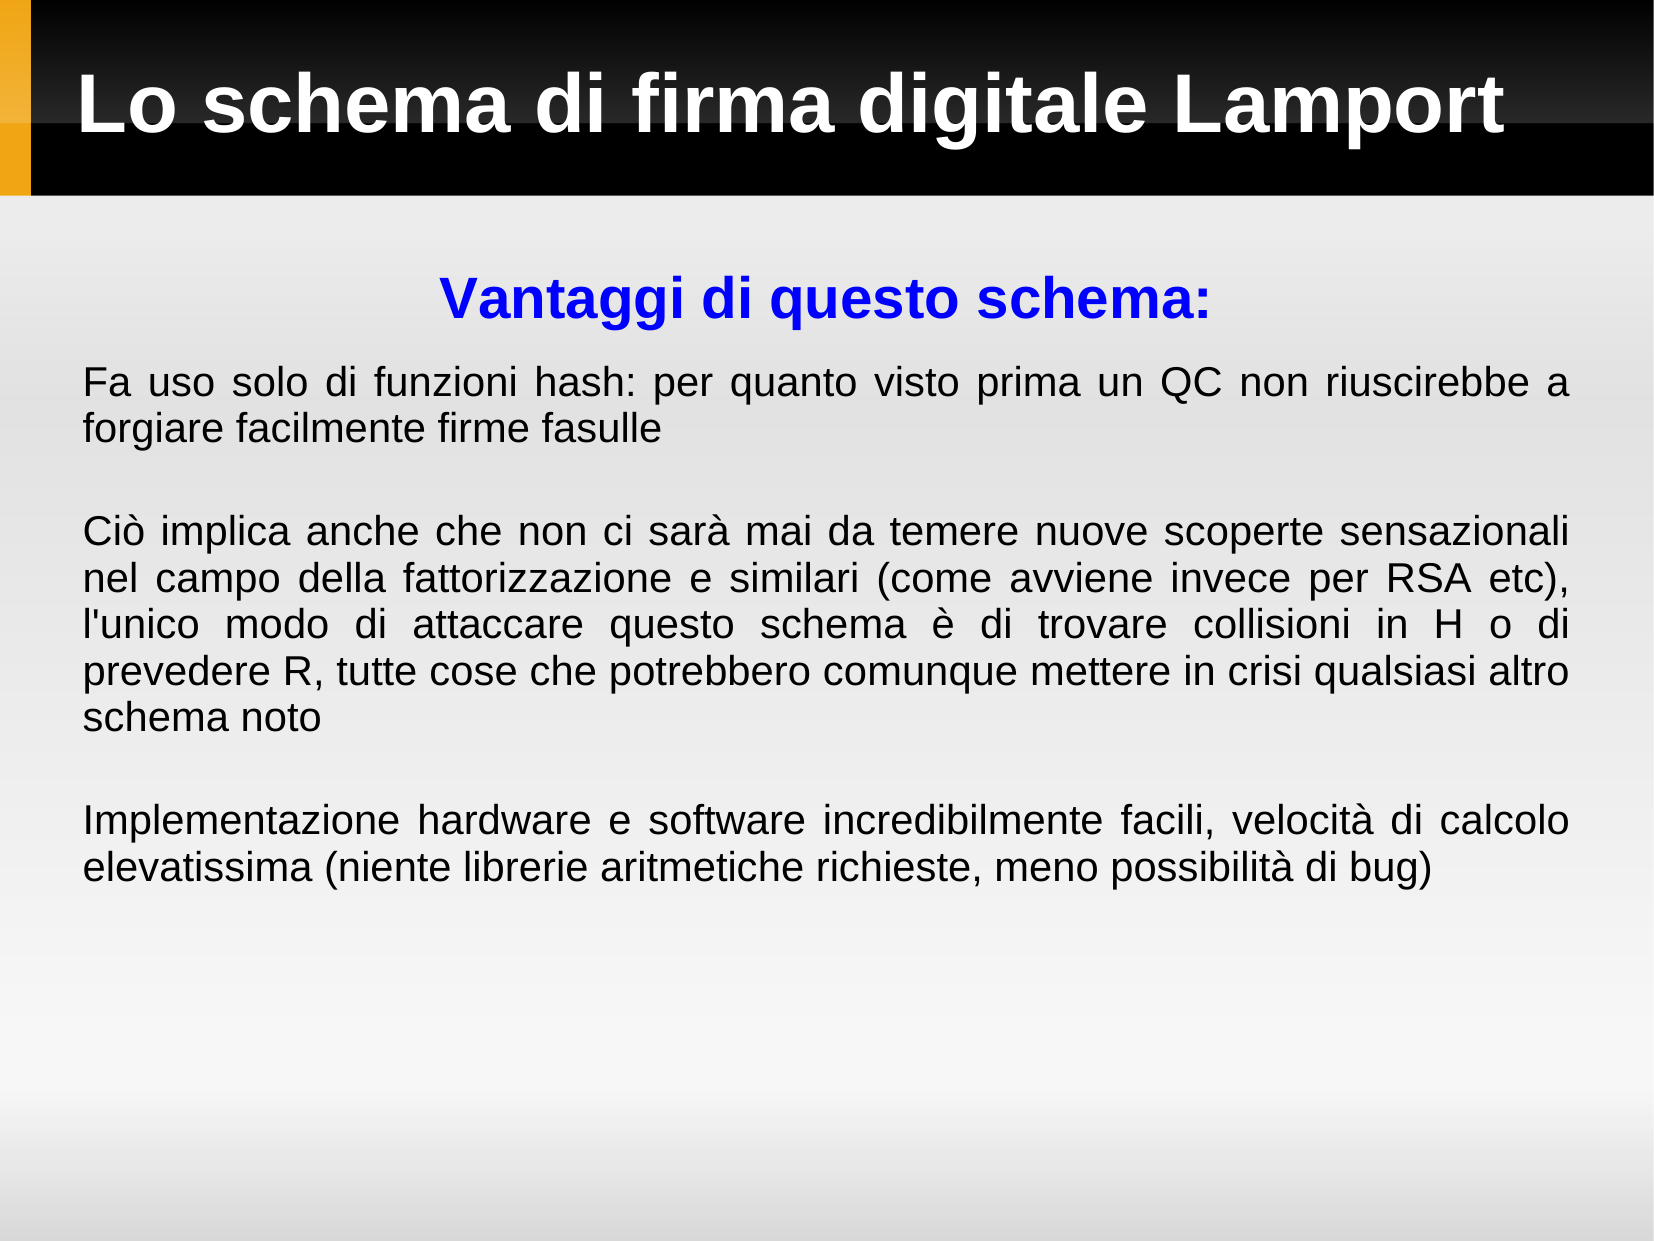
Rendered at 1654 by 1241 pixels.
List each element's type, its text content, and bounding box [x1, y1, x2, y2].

subtitle Vantaggi di questo schema: Fa uso solo di funzioni hash: per quanto visto prima un QC non riuscirebbe a forgiare facilmente firme fasulle Ciò implica anche che non ci sarà mai da temere nuove scoperte sensazionali nel campo della fattorizzazione e similari (come avviene invece per RSA etc), l'unico modo di attaccare questo schema è di trovare collisioni in H o di prevedere R, tutte cose che potrebbero comunque mettere in crisi qualsiasi altro schema noto Implementazione hardware e software incredibilmente facili, velocità di calcolo elevatissima (niente librerie aritmetiche richieste, meno possibilità di bug) [82, 265, 1571, 1182]
picture [0, 0, 1654, 1241]
title Lo schema di firma digitale Lamport [76, 7, 1565, 200]
